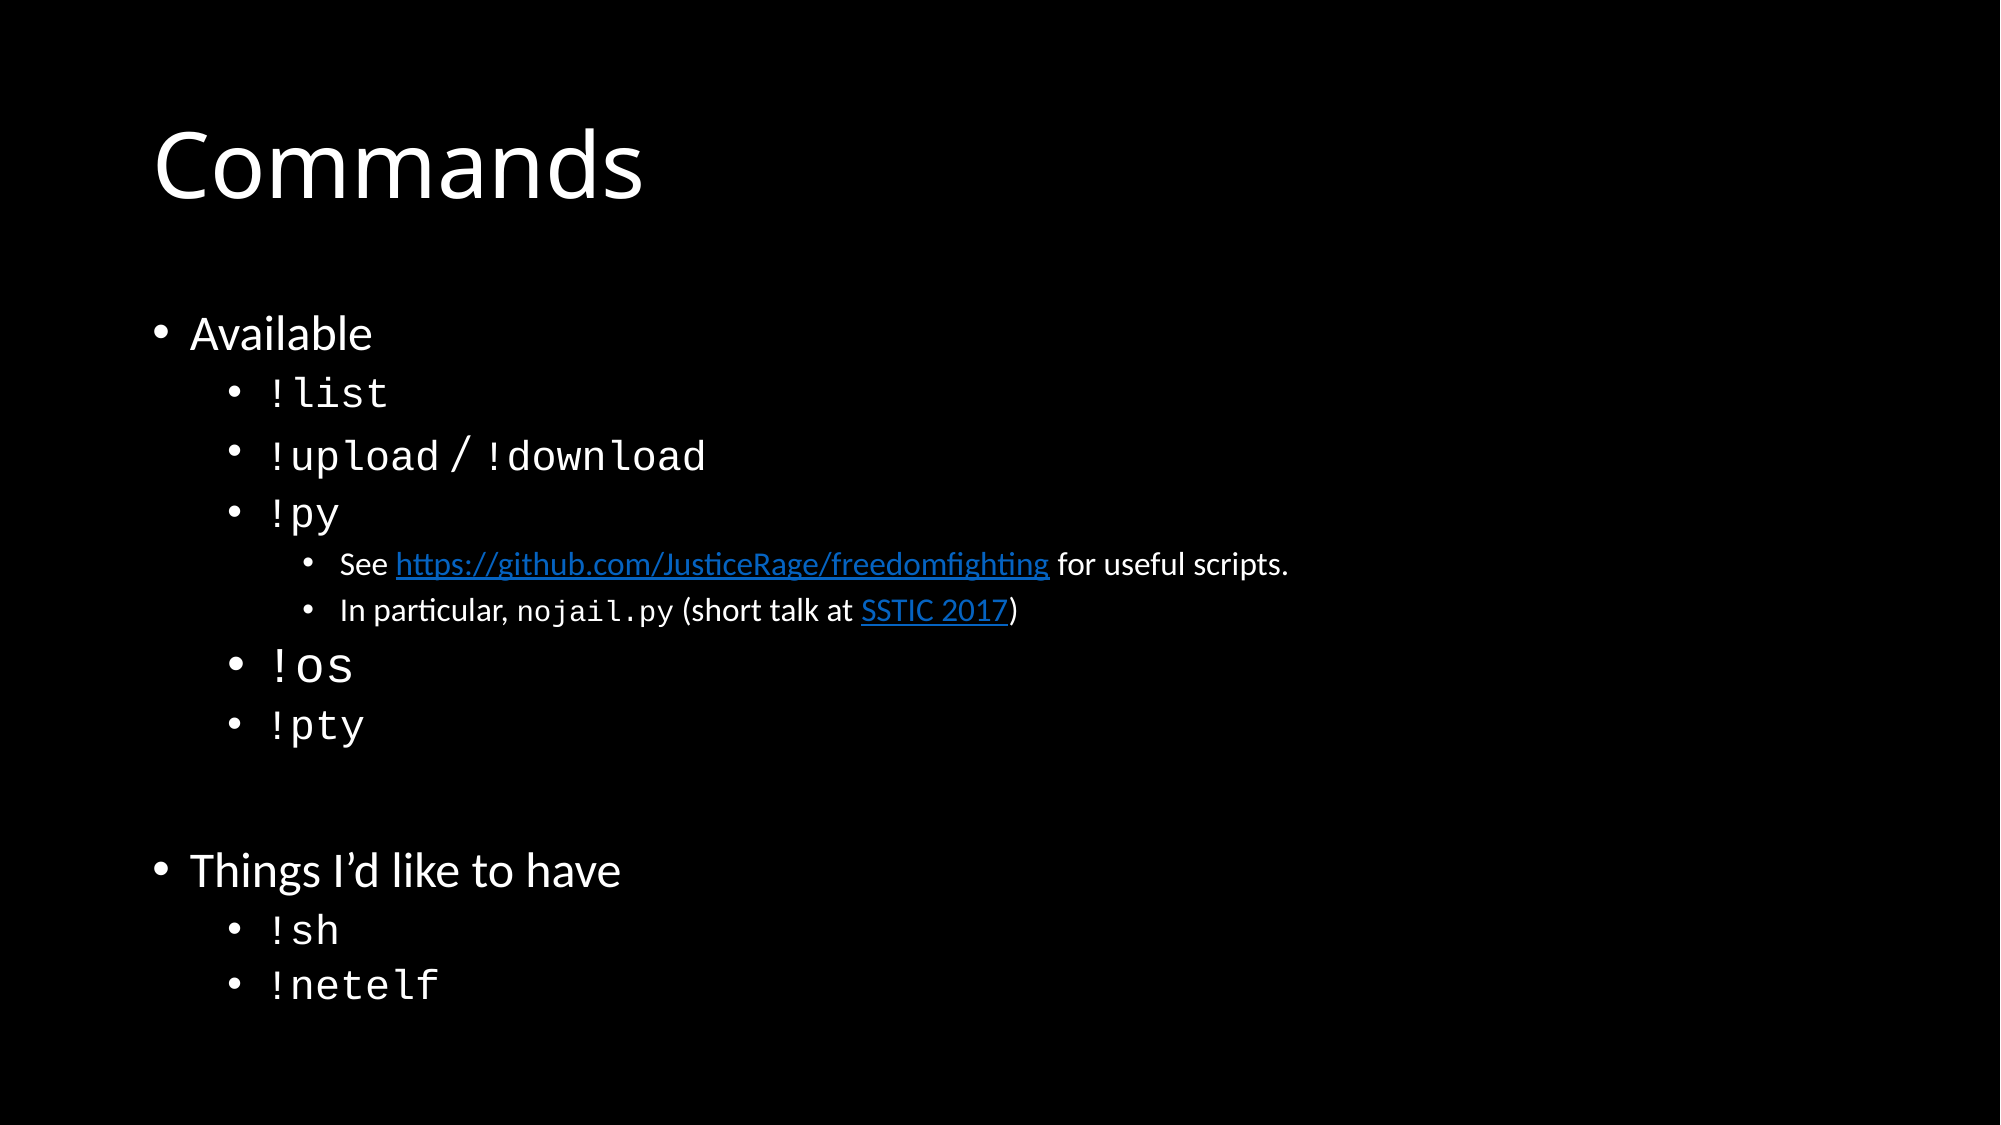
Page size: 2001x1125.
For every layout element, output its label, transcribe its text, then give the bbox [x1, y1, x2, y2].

list Available !list !upload / !download !py See https://github.com/JusticeRage/freedomfighting for useful scripts. In particular, nojail.py (short talk at SSTIC 2017) !os !pty Things I’d like to have !sh !netelf [137, 299, 1863, 1014]
title Commands [137, 59, 1863, 278]
